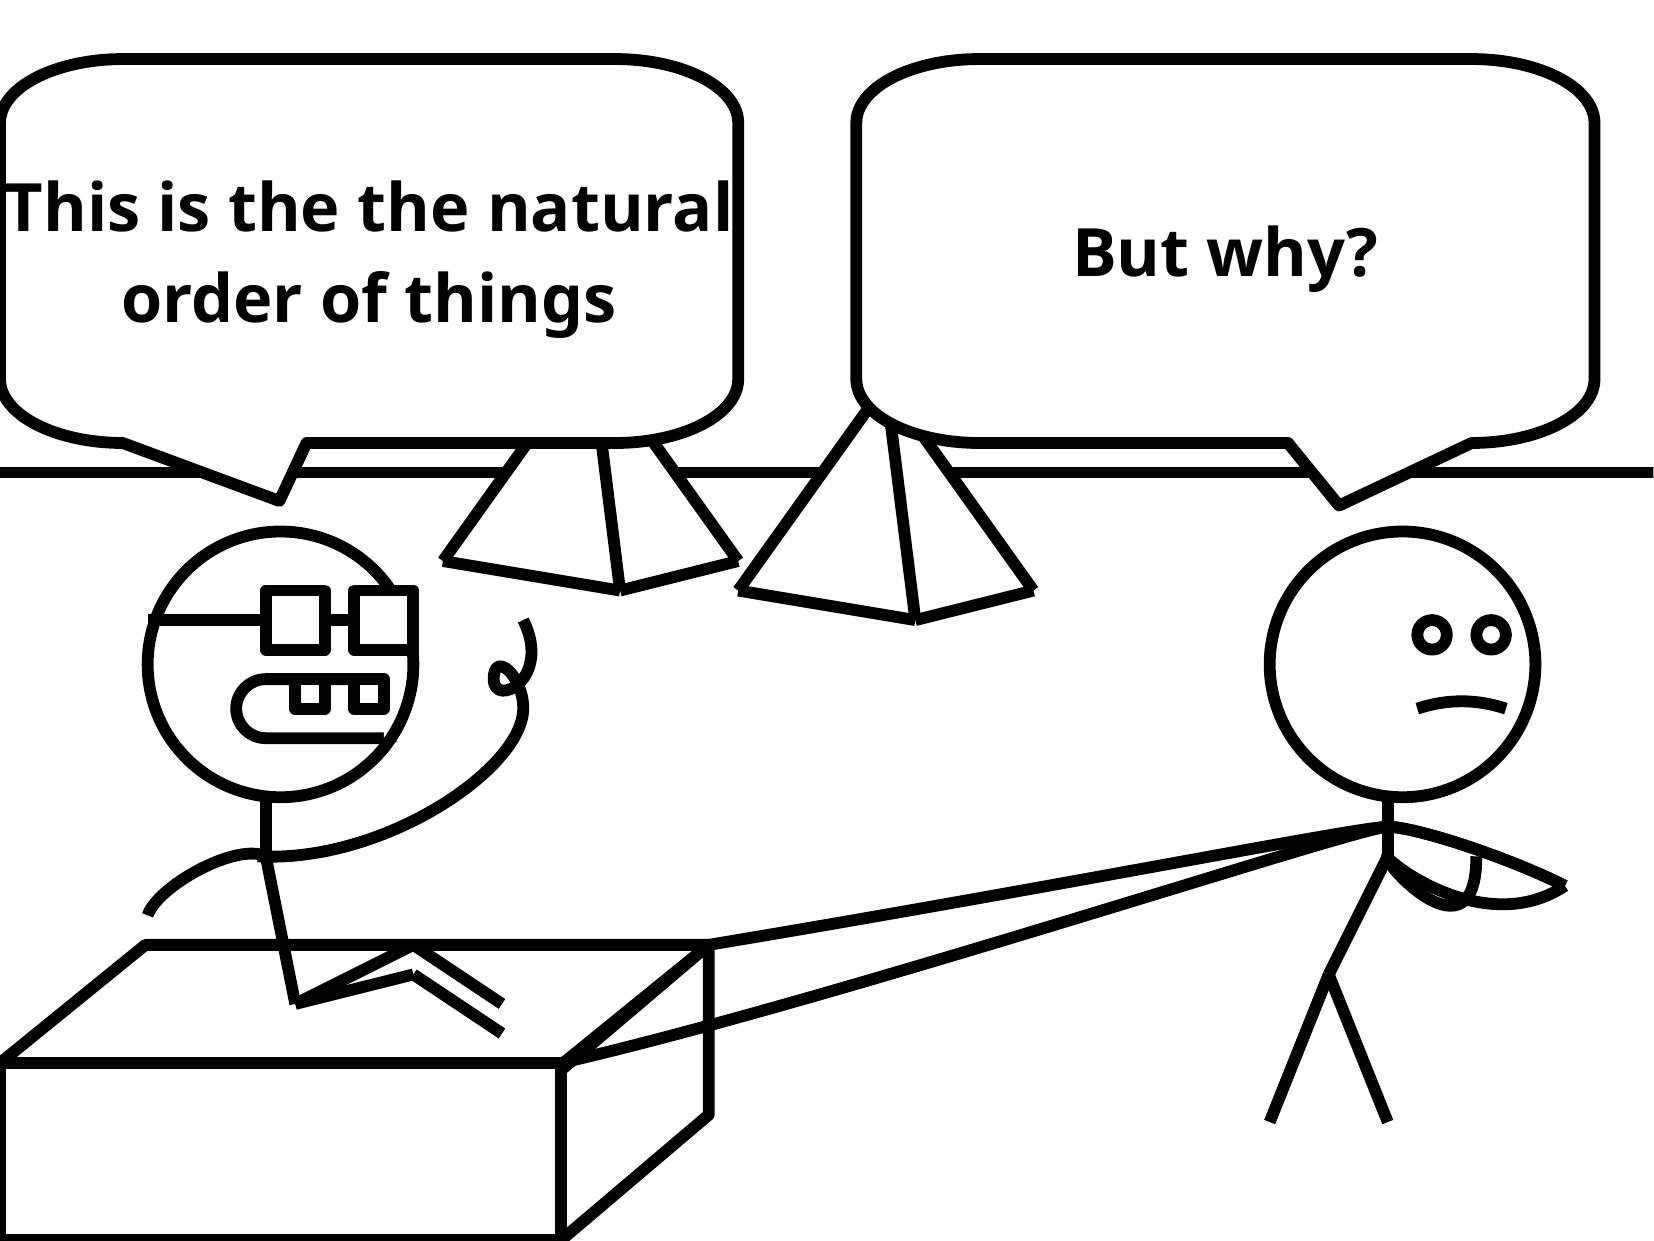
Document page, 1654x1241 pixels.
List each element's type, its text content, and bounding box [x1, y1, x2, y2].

text_box [608, 442, 727, 562]
text_box [290, 944, 399, 994]
text_box [236, 590, 443, 742]
text_box [750, 413, 905, 591]
text_box [1417, 620, 1447, 650]
text_box But why? [856, 59, 1595, 506]
text_box This is the the natural order of things [0, 59, 739, 501]
text_box [455, 443, 610, 562]
text_box [0, 944, 709, 1241]
text_box [265, 590, 325, 650]
text_box [1476, 620, 1506, 650]
text_box [898, 428, 1022, 591]
